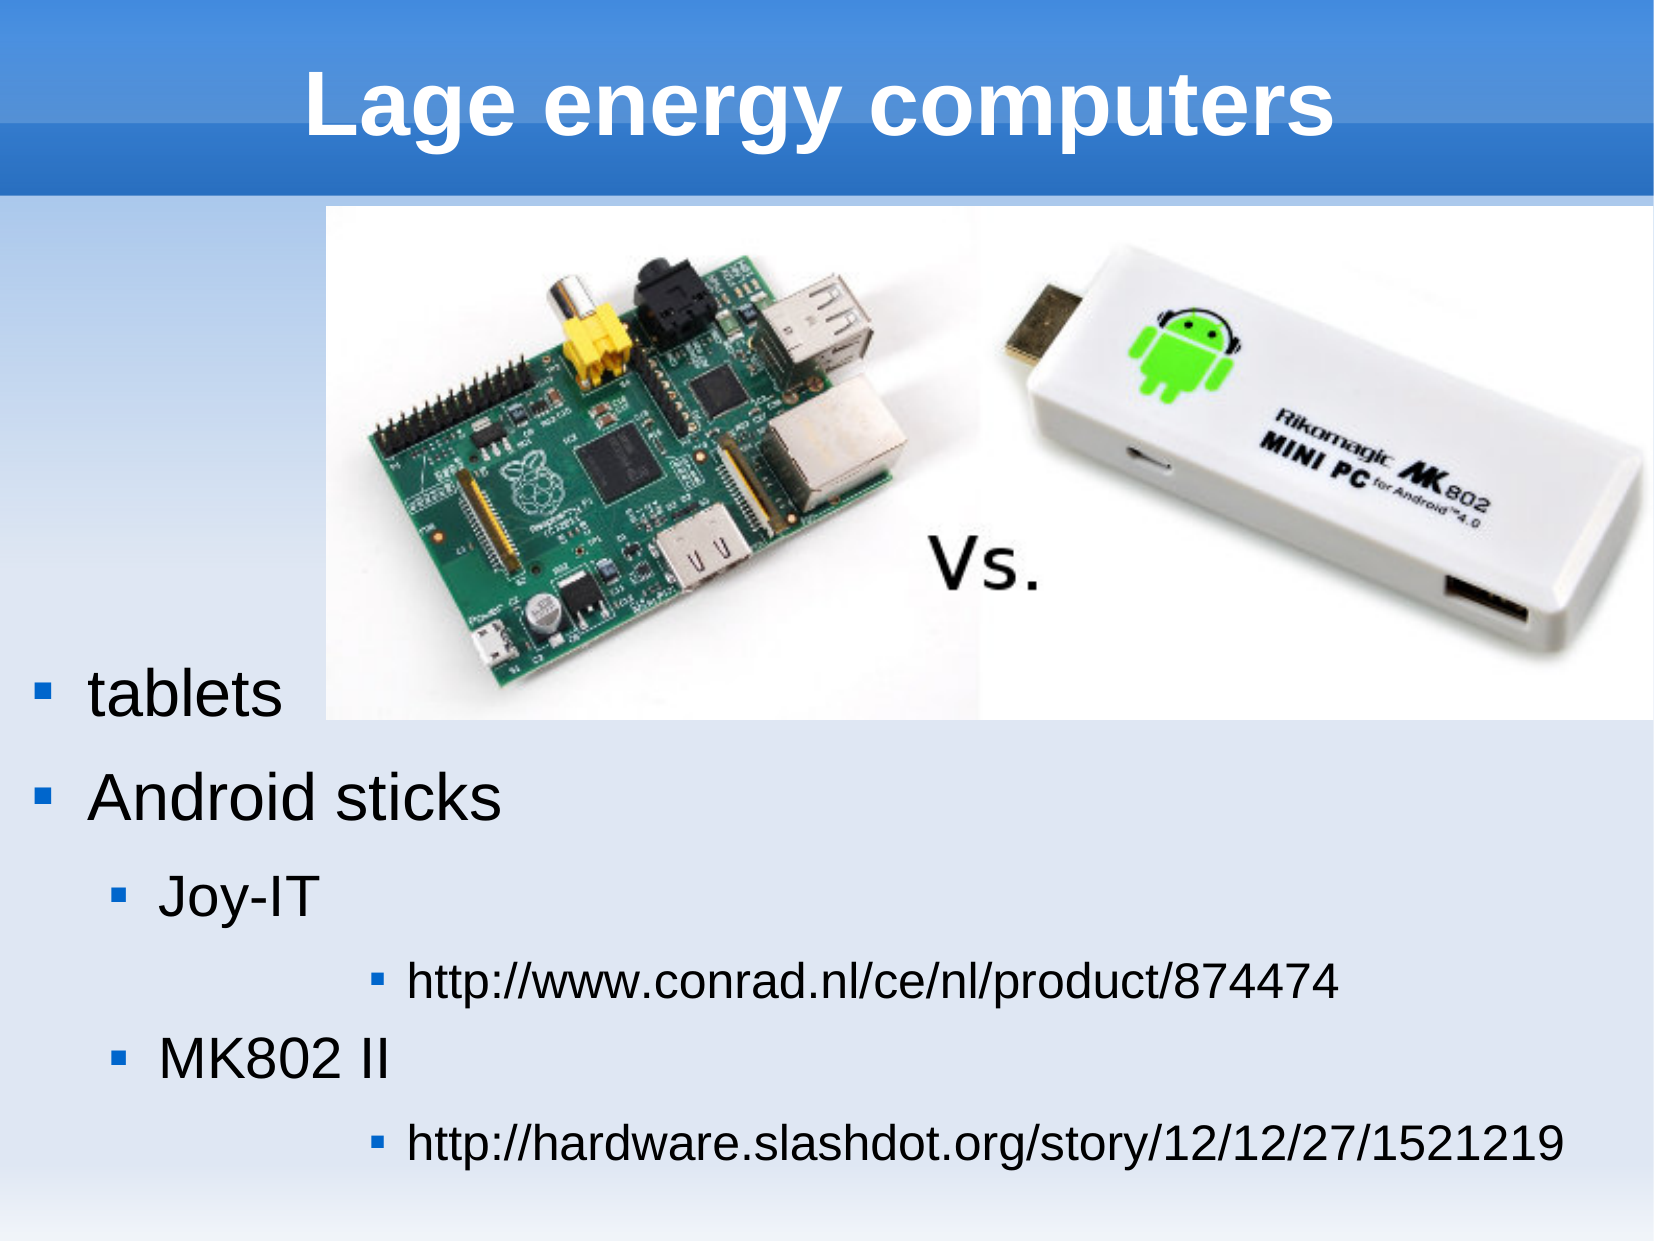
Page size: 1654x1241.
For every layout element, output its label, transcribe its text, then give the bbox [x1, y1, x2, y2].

title Lage energy computers [76, 0, 1565, 208]
list tablets Android sticks Joy-IT http://www.conrad.nl/ce/nl/product/874474 MK802 II http://hardware.slashdot.org/story/12/12/27/1521219 [16, 655, 1630, 1171]
picture [0, 0, 1654, 1241]
